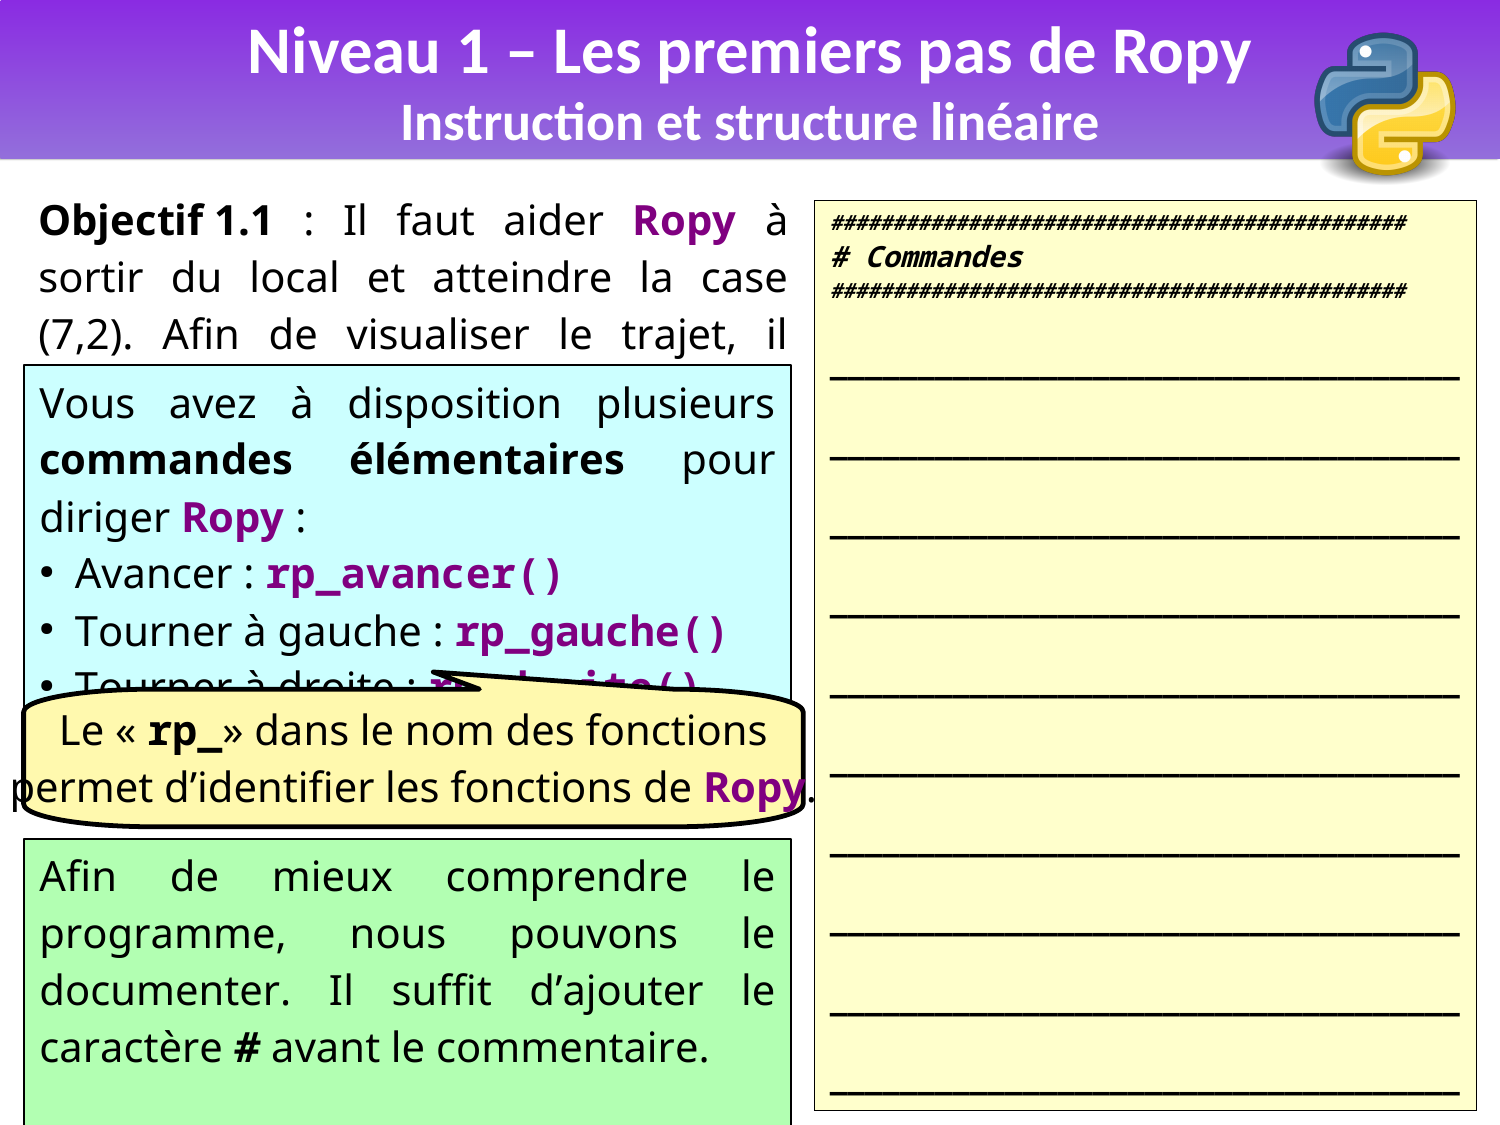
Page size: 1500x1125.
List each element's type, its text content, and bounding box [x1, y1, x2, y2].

picture [1305, 29, 1465, 189]
text_box Le « rp_» dans le nom des fonctions permet d’identifier les fonctions de Ropy. [23, 671, 804, 827]
text_box ############################################## # Commandes ############################################## ____________________________________ ____________________________________ ____________________________________ ____________________________________ ____________________________________ ____________________________________ ____________________________________ ____________________________________ ____________________________________ ____________________________________ ____________________________________ ____________________________________ ____________________________________ ____________________________________ [814, 200, 1477, 1111]
text_box Afin de mieux comprendre le programme, nous pouvons le documenter. Il suffit d’ajouter le caractère # avant le commentaire. instruction_1 # Commentaire [23, 838, 792, 1111]
text_box Vous avez à disposition plusieurs commandes élémentaires pour diriger Ropy : Avancer : rp_avancer() Tourner à gauche : rp_gauche() Tourner à droite : rp_droite() Marquer la case : rp_marquer() [23, 364, 792, 676]
text_box Objectif 1.1 : Il faut aider Ropy à sortir du local et atteindre la case (7,2). Afin de visualiser le trajet, il faudra marquer les cases. [23, 183, 804, 365]
text_box Niveau 1 – Les premiers pas de Ropy Instruction et structure linéaire [0, 0, 1500, 159]
